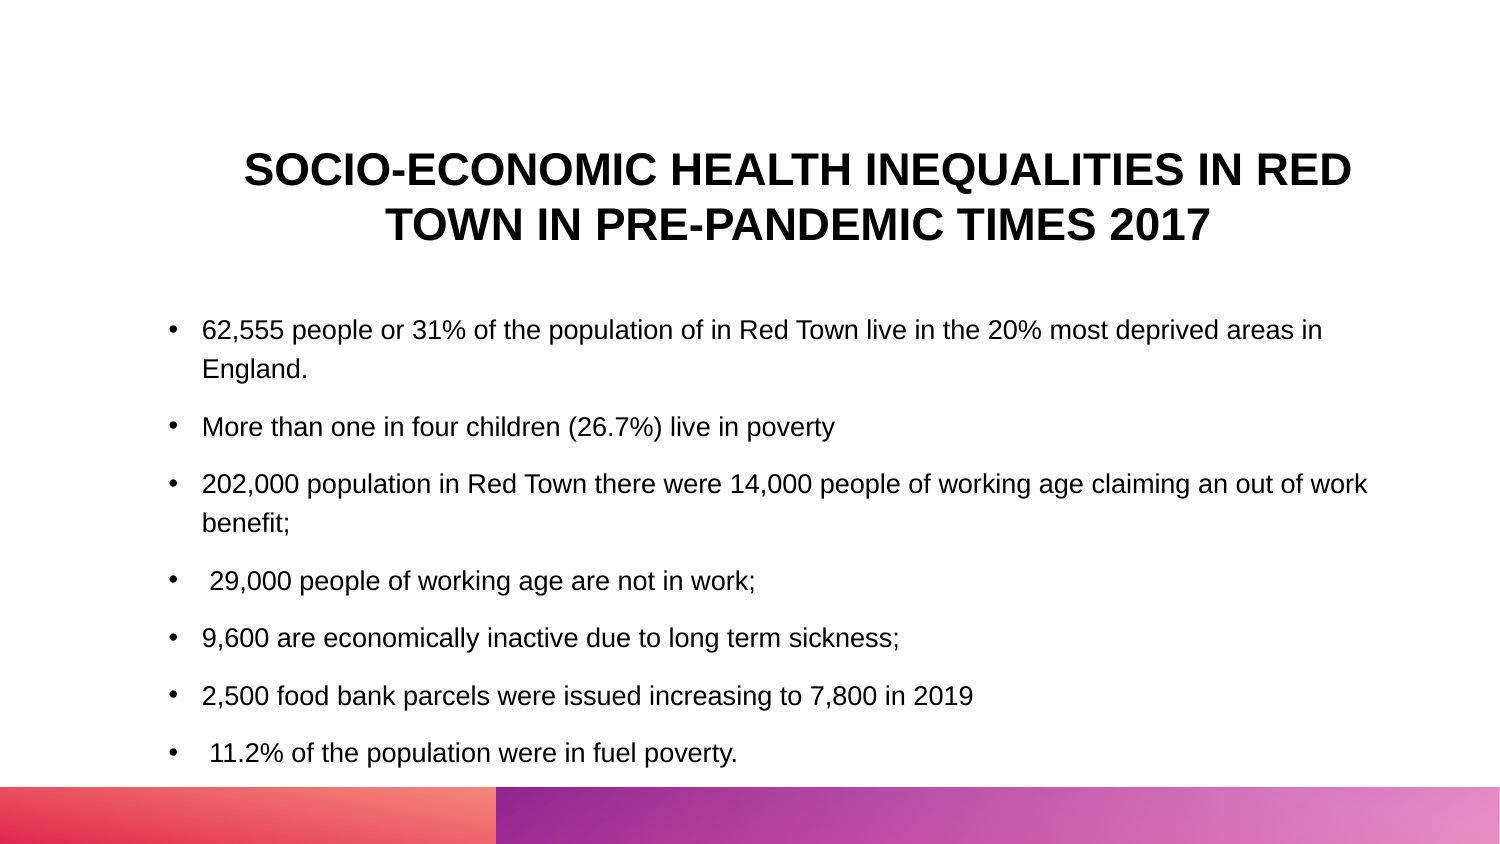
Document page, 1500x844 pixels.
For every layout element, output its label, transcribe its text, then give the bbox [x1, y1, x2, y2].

text_box 62,555 people or 31% of the population of in Red Town live in the 20% most deprived areas in England. More than one in four children (26.7%) live in poverty 202,000 population in Red Town there were 14,000 people of working age claiming an out of work benefit; 29,000 people of working age are not in work; 9,600 are economically inactive due to long term sickness; 2,500 food bank parcels were issued increasing to 7,800 in 2019 11.2% of the population were in fuel poverty. [168, 306, 1429, 794]
text_box SOCIO-ECONOMIC HEALTH INEQUALITIES IN RED TOWN IN PRE-PANDEMIC TIMES 2017 [168, 97, 1429, 250]
